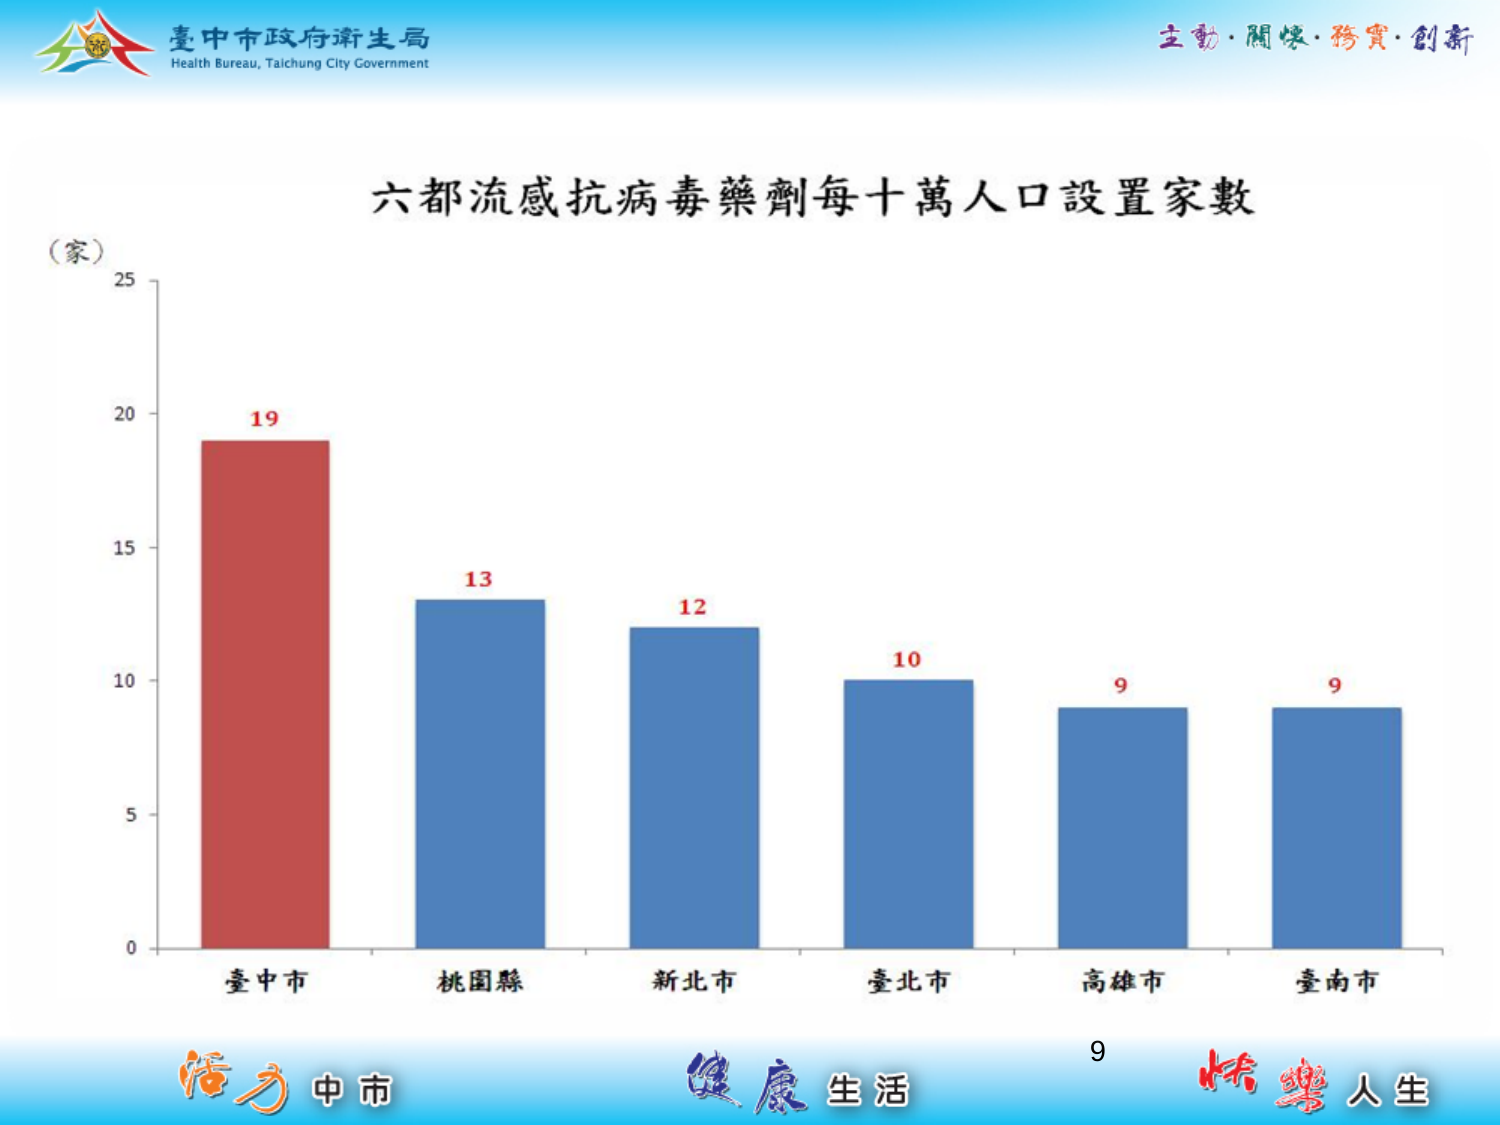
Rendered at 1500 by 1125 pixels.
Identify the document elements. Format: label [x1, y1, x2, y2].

text_box [1074, 1055, 1426, 1103]
picture [0, 128, 1500, 1055]
